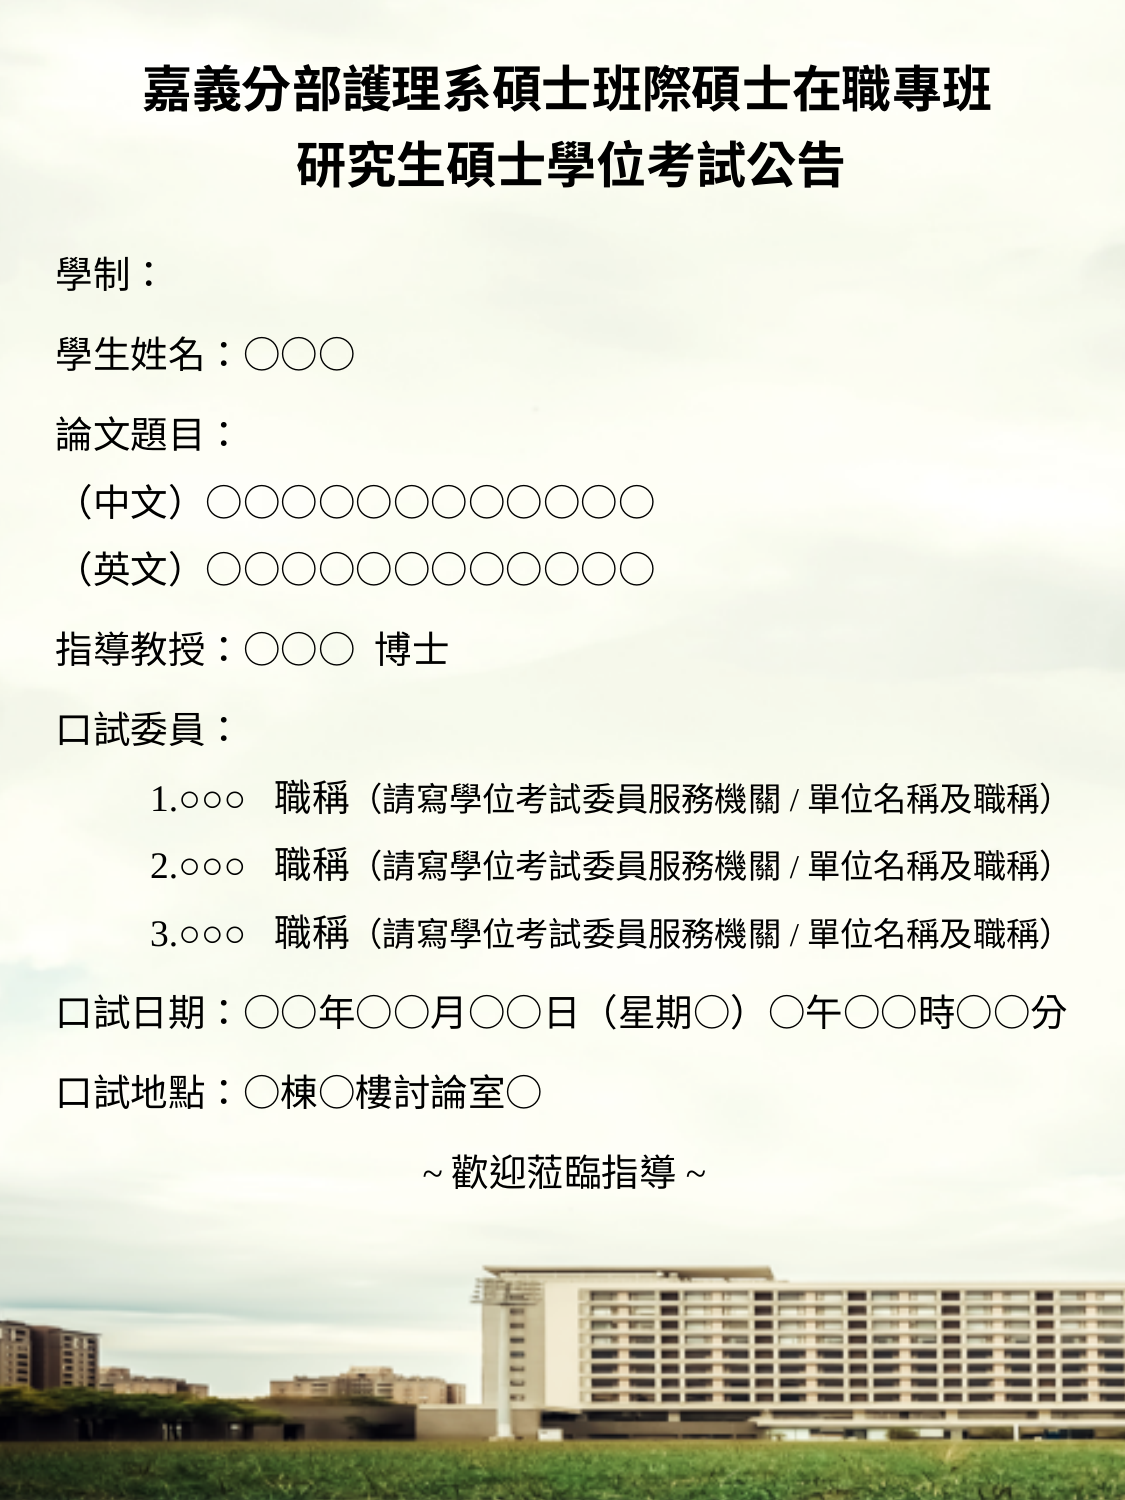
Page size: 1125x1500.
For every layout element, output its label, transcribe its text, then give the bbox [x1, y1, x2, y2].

text_box 研究生碩士學位考試公告 [281, 126, 861, 201]
text_box 嘉義分部護理系碩士班際碩士在職專班 [41, 50, 1094, 125]
picture [0, 0, 1125, 1500]
text_box 學制： 學生姓名：○○○ 論文題目： （中文）○○○○○○○○○○○○ （英文）○○○○○○○○○○○○ 指導教授：○○○ 博士 口試委員： 1.○○○ 職稱（請寫學位考試委員服務機關/單位名稱及職稱） 2.○○○ 職稱（請寫學位考試委員服務機關/單位名稱及職稱） 3.○○○ 職稱（請寫學位考試委員服務機關/單位名稱及職稱） 口試日期：○○年○○月○○日（星期○）○午○○時○○分 口試地點：○棟○樓討論室○ ~歡迎蒞臨指導~ [40, 221, 1102, 1203]
